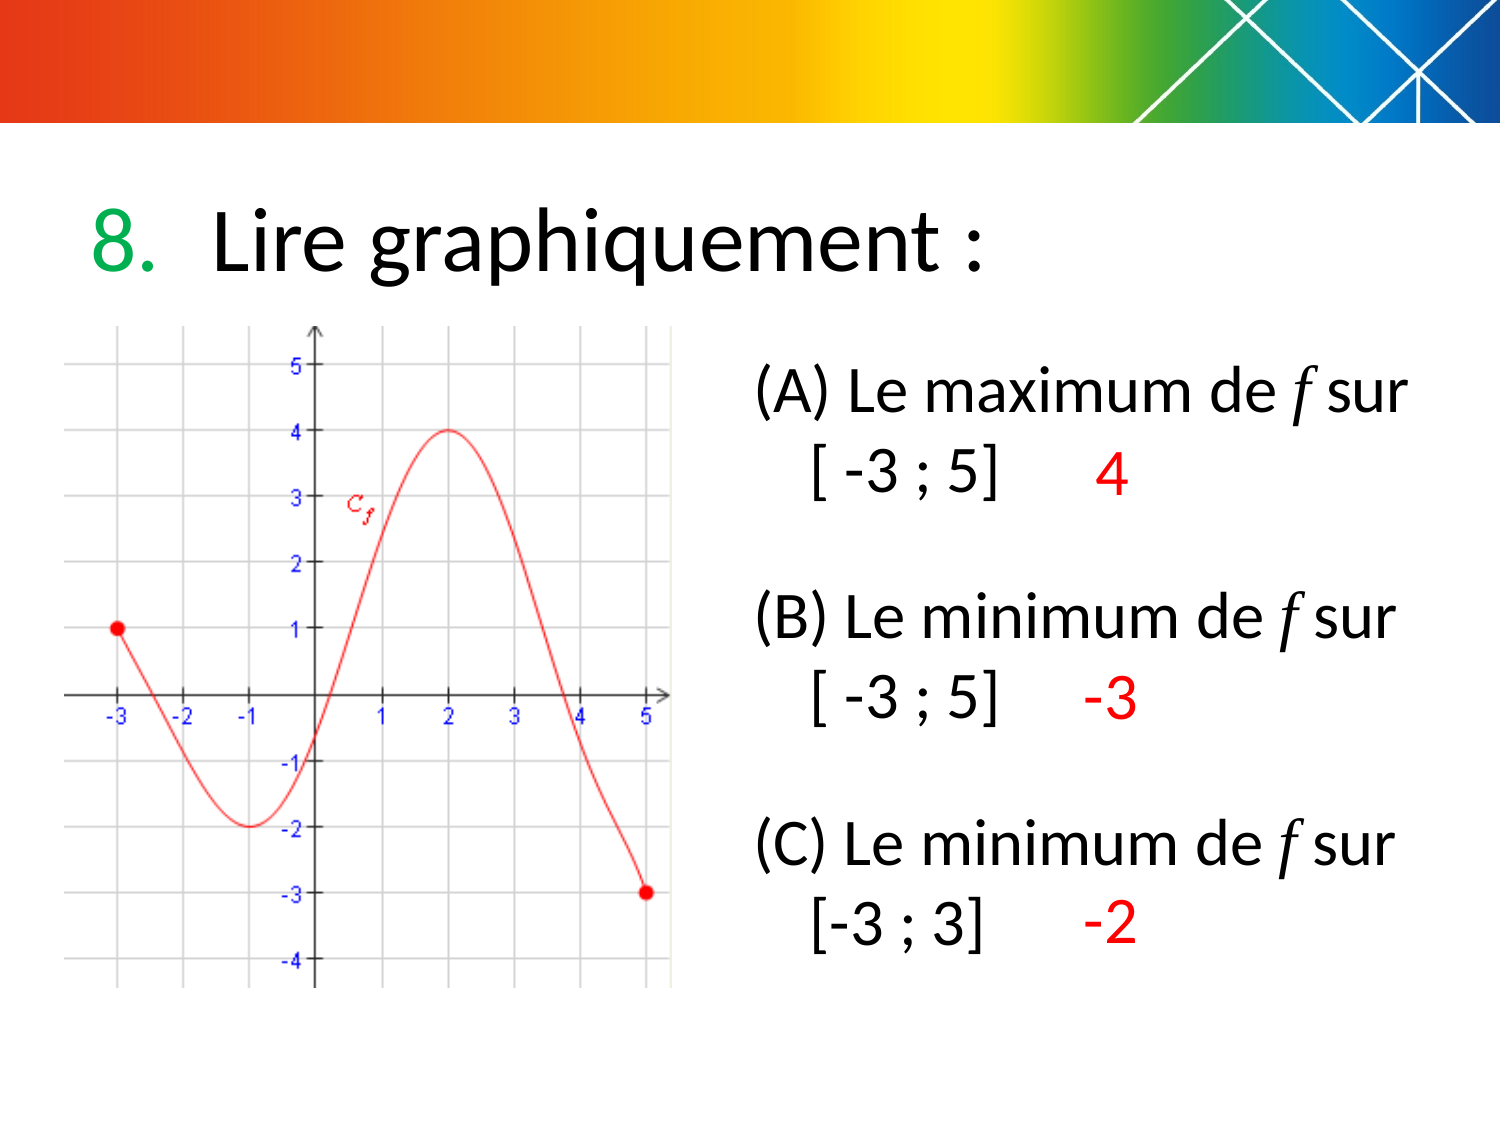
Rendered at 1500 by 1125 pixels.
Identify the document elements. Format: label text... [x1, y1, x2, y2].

title Lire graphiquement : [75, 163, 1426, 305]
text_box -2 [1069, 869, 1235, 965]
text_box 4 [1080, 420, 1247, 517]
picture [64, 326, 672, 988]
picture [1340, 0, 1500, 123]
picture [0, 0, 1359, 123]
text_box -3 [1069, 645, 1235, 741]
text_box Le maximum de f sur [ -3 ; 5] Le minimum de f sur [ -3 ; 5] Le minimum de f sur [-3 ; 3] [738, 337, 1436, 967]
